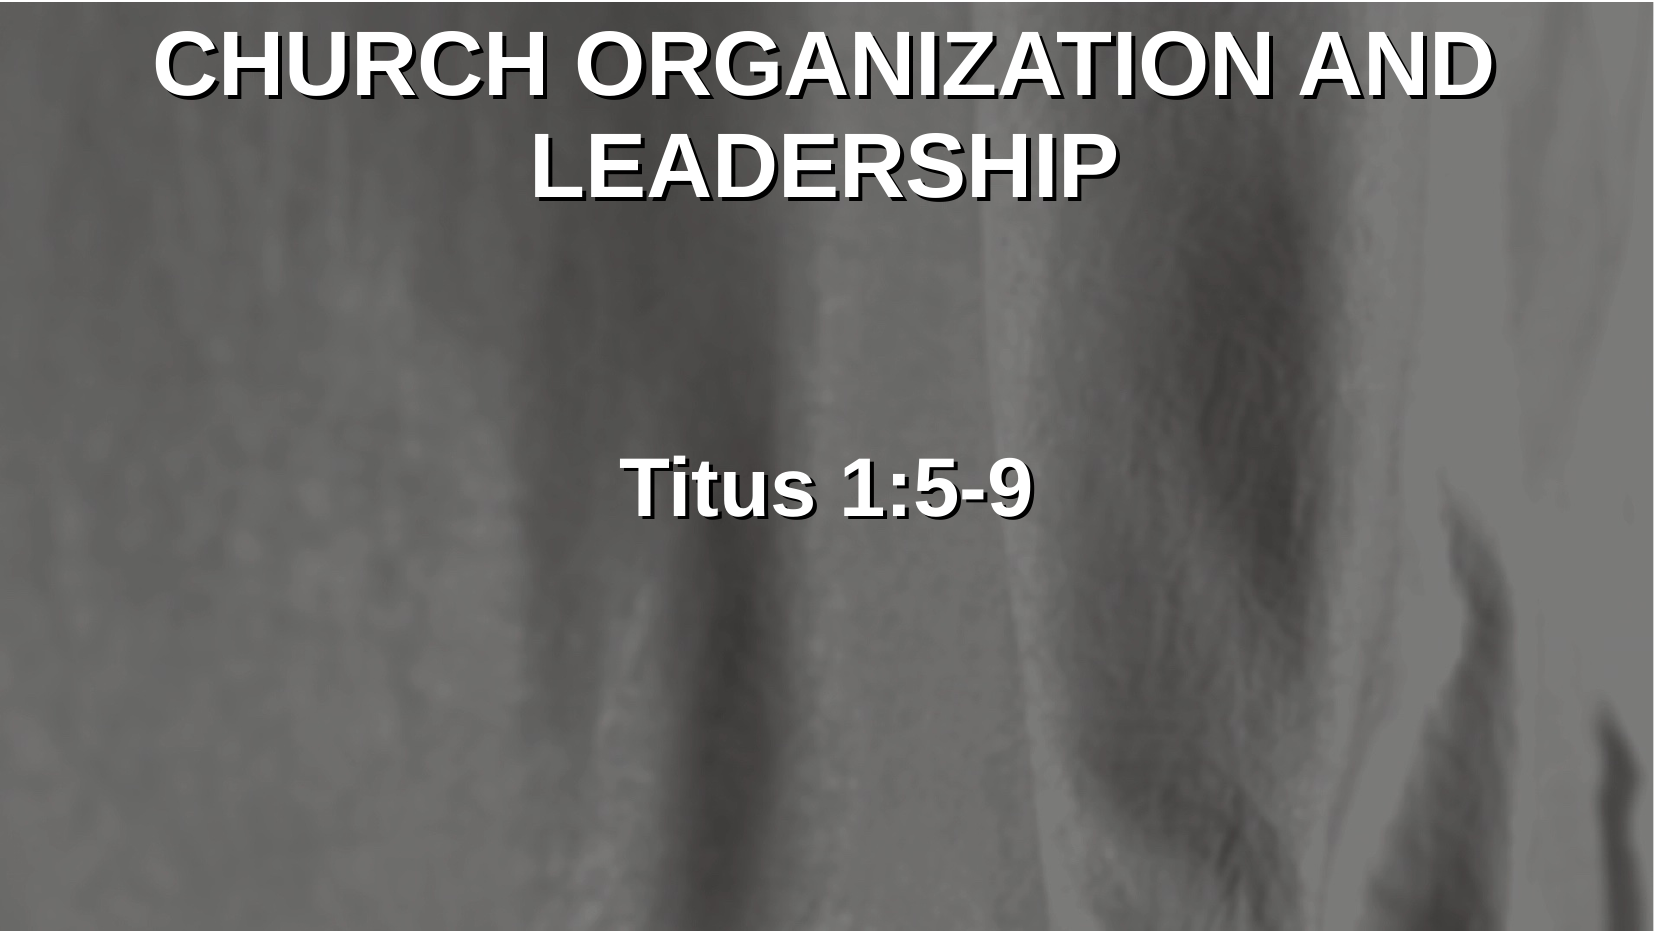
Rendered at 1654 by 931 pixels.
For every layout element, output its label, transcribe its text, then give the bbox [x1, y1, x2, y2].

title CHURCH ORGANIZATION AND LEADERSHIP [0, 12, 1651, 218]
subtitle Titus 1:5-9 [82, 217, 1571, 758]
picture [0, 2, 1654, 931]
